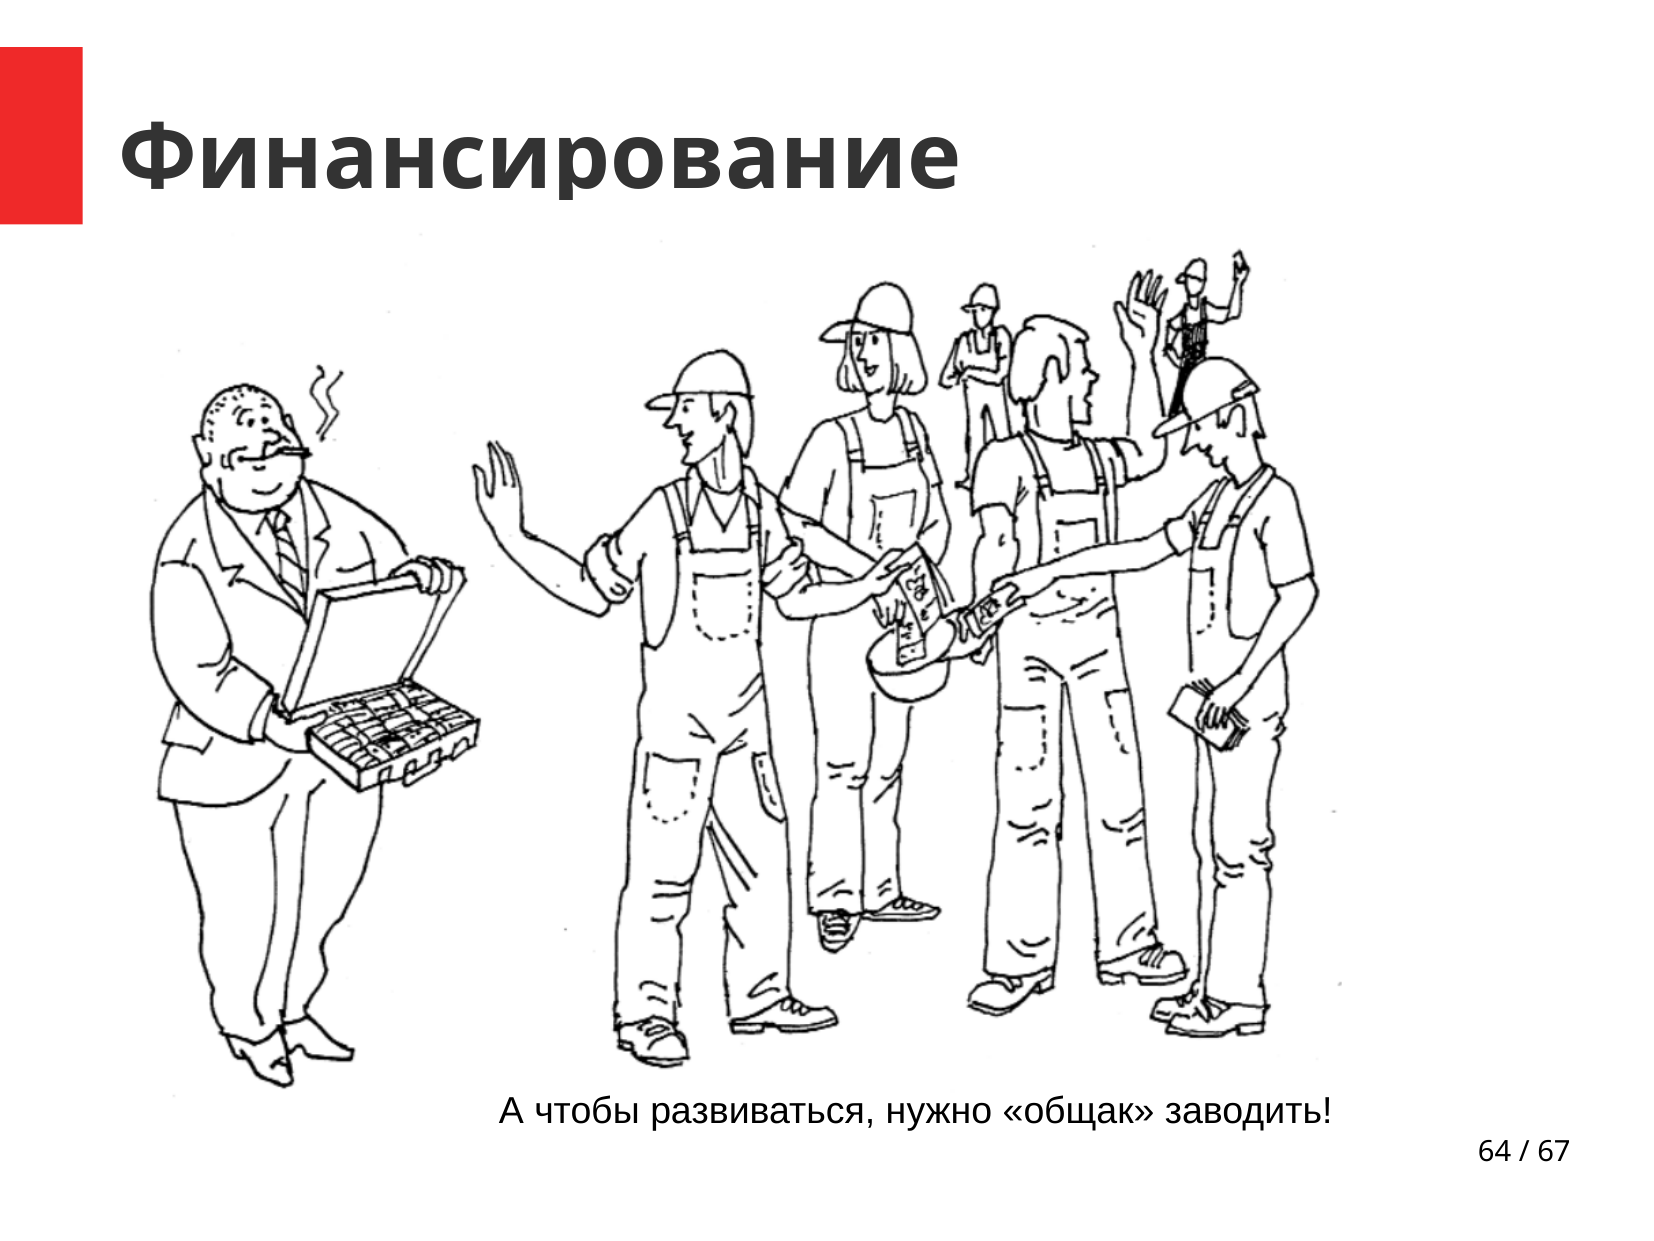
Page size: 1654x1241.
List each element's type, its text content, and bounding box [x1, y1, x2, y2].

picture [106, 200, 1406, 1139]
text_box А чтобы развиваться, нужно «общак» заводить! [484, 1081, 1349, 1139]
title Финансирование [118, 49, 1571, 257]
